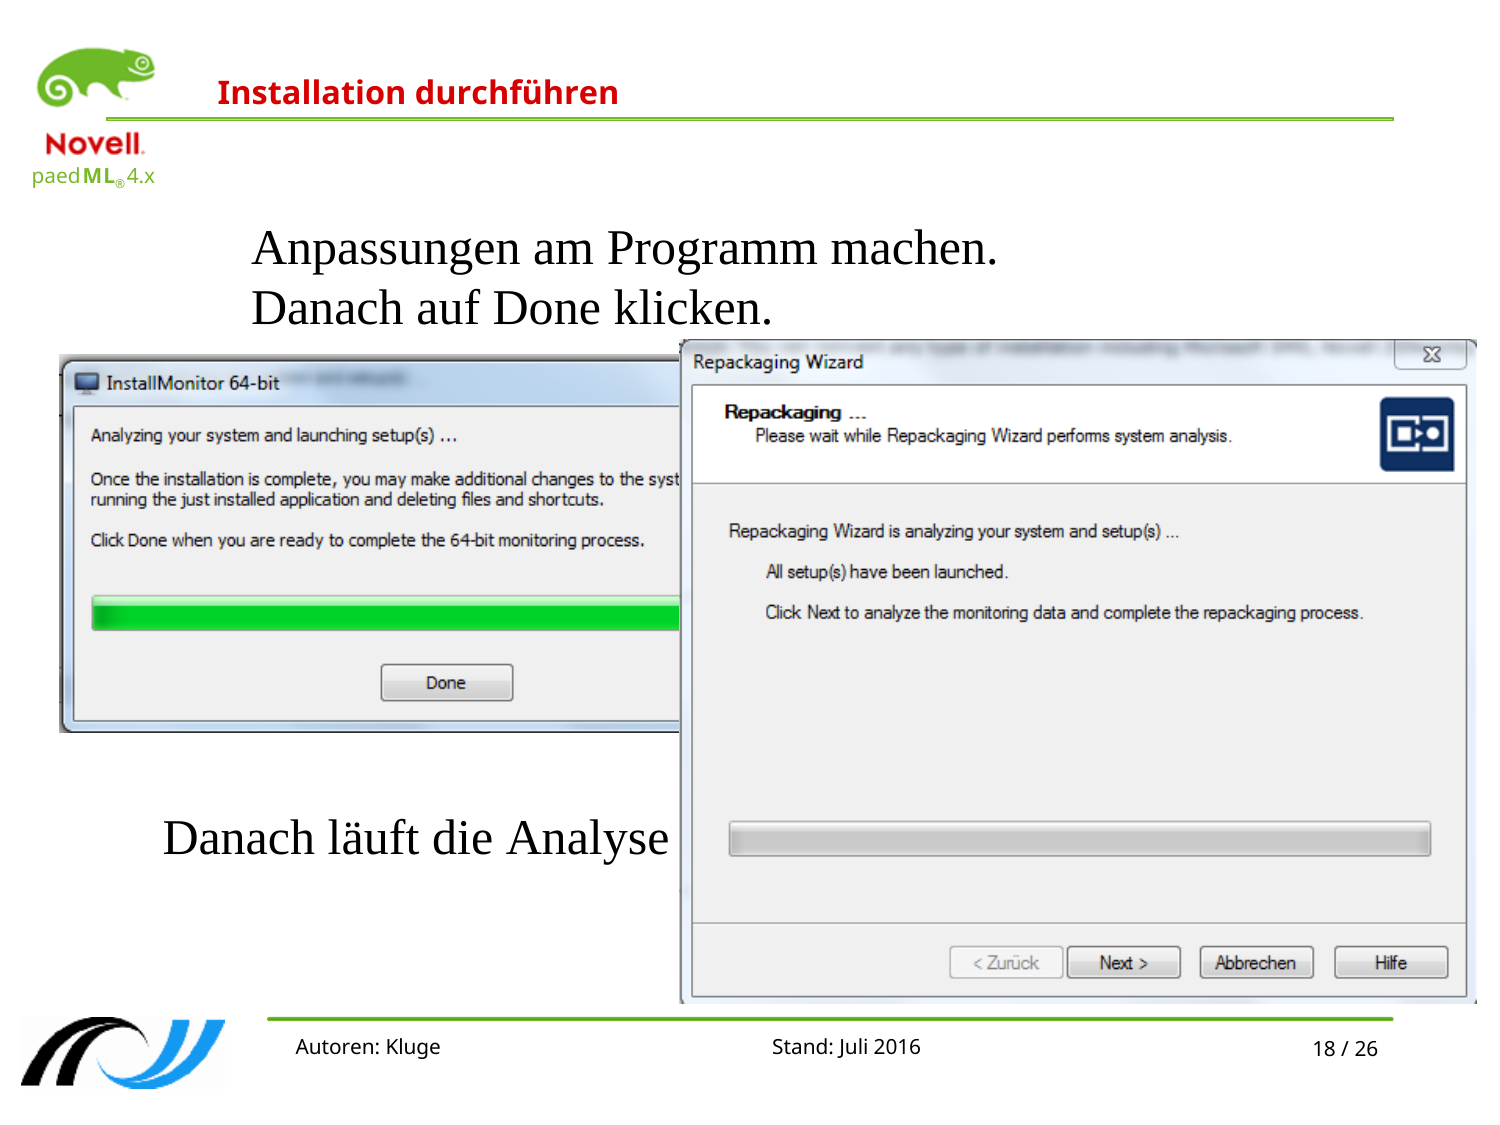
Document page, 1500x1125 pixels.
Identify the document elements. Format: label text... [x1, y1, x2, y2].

picture [59, 339, 1477, 1004]
text_box Anpassungen am Programm machen. Danach auf Done klicken. [236, 206, 1027, 342]
title Installation durchführen [202, 41, 1359, 142]
picture [24, 32, 167, 175]
picture [21, 1017, 225, 1089]
text_box Danach läuft die Analyse [147, 797, 683, 873]
